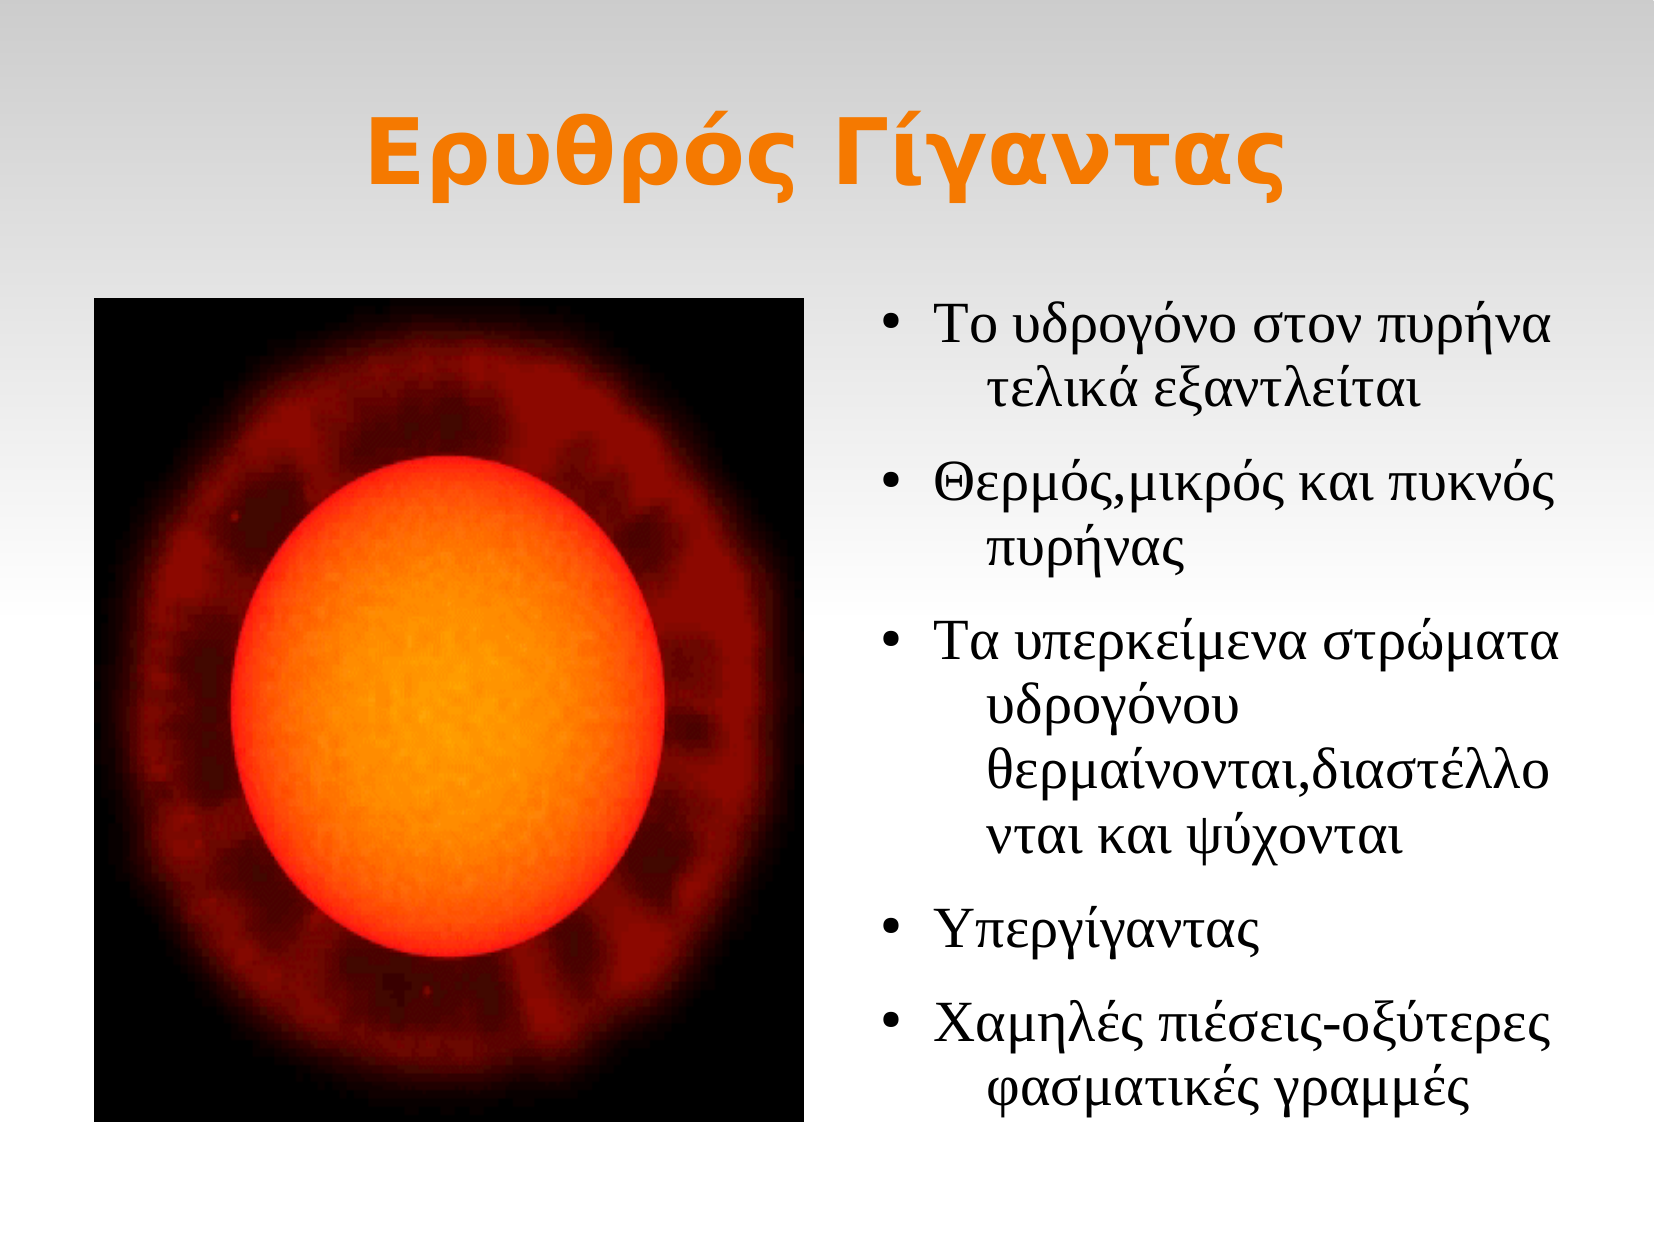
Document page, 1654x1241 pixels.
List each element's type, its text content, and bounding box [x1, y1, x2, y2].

title Ερυθρός Γίγαντας [82, 49, 1571, 257]
picture [82, 290, 809, 1123]
list Το υδρογόνο στον πυρήνα τελικά εξαντλείται Θερμός,μικρός και πυκνός πυρήνας Τα υπερκείμενα στρώματα υδρογόνου θερμαίνονται,διαστέλλονται και ψύχονται Υπεργίγαντας Χαμηλές πιέσεις-οξύτερες φασματικές γραμμές [845, 290, 1572, 1241]
